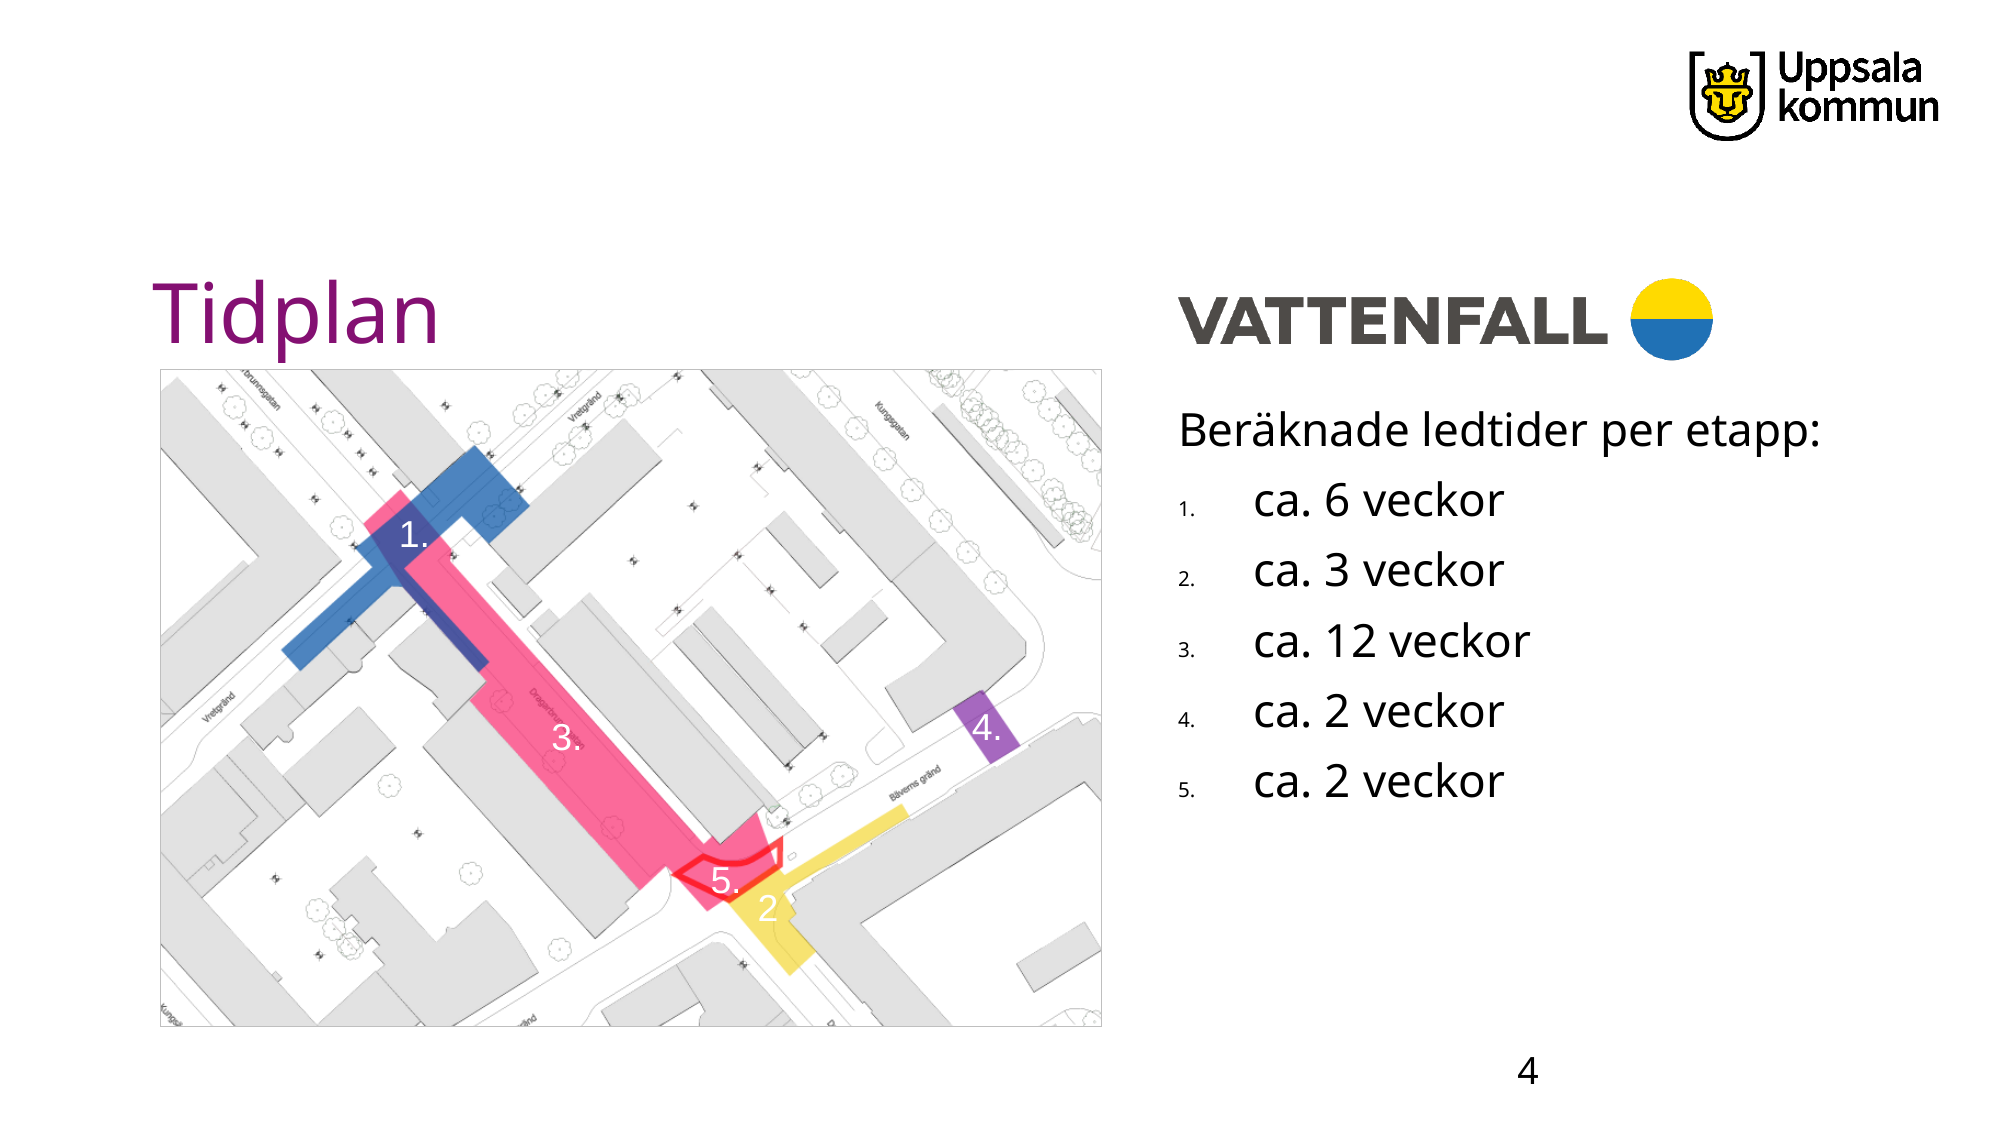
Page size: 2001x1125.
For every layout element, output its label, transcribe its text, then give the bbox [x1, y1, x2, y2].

text_box 1. [384, 502, 446, 563]
text_box Beräknade ledtider per etapp: ca. 6 veckor ca. 3 veckor ca. 12 veckor ca. 2 veckor ca. 2 veckor [1163, 399, 1909, 973]
text_box 2. [742, 876, 800, 982]
title Tidplan [137, 159, 1675, 370]
text_box 3. [536, 705, 598, 766]
slide_number <nummer> [1502, 1042, 1953, 1103]
picture [160, 369, 1102, 1027]
text_box 4. [957, 695, 1018, 755]
picture [1124, 212, 1766, 426]
text_box 5. [695, 848, 757, 909]
picture [1674, 36, 1953, 156]
